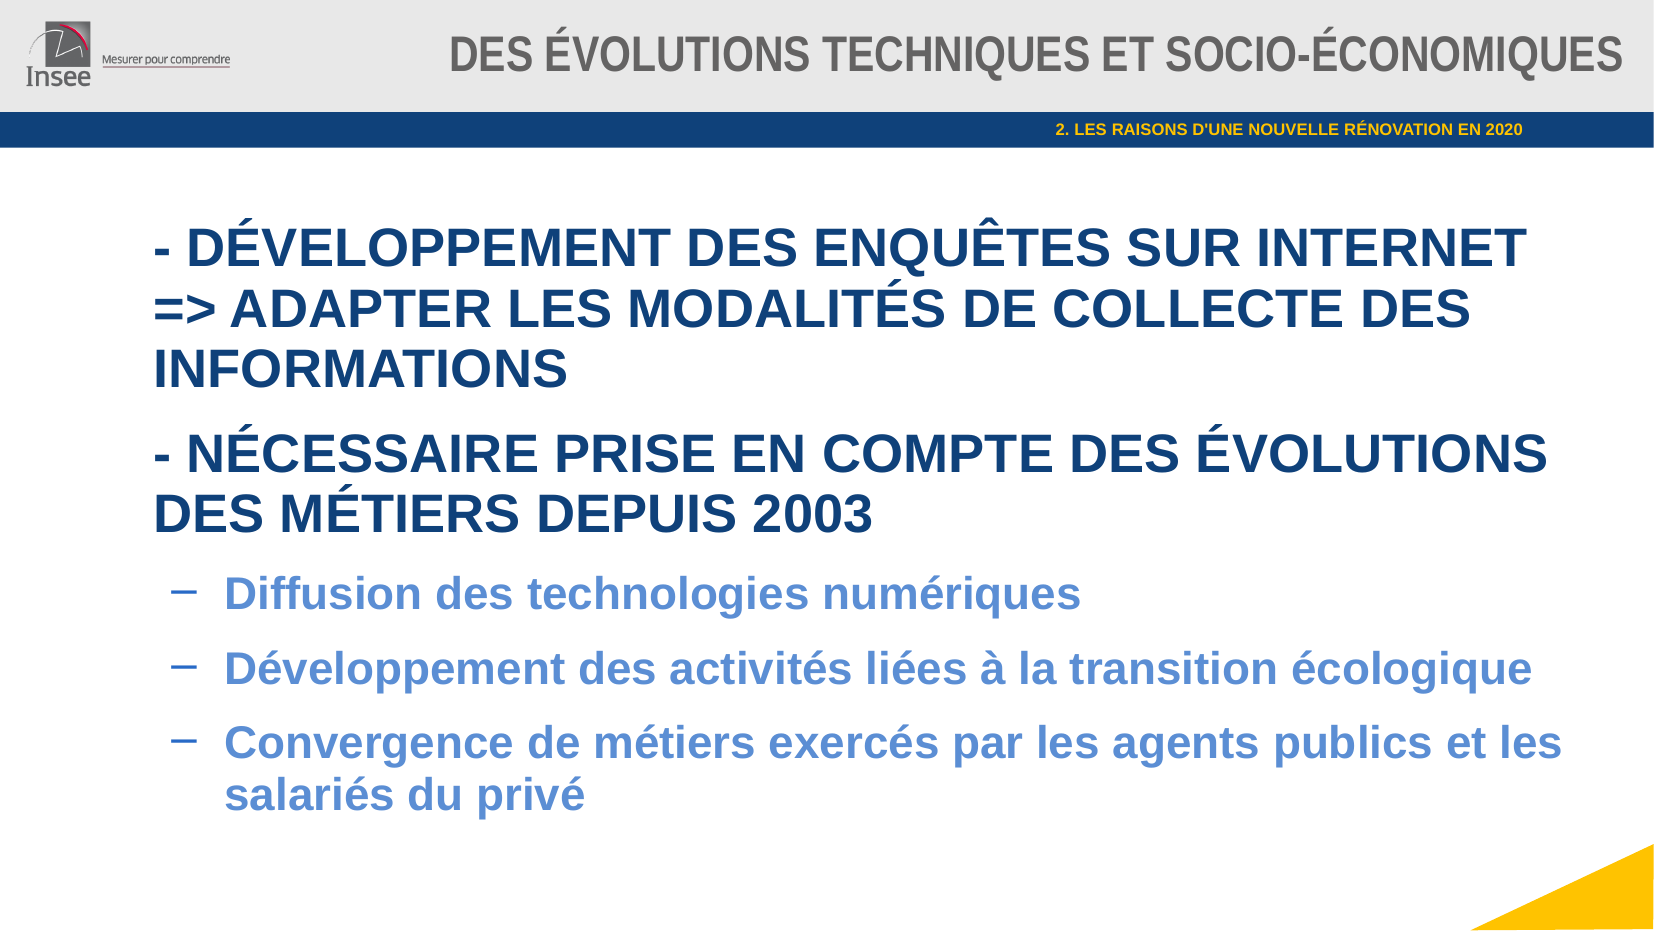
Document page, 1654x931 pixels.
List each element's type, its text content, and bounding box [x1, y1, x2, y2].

list - Développement des enquêtes sur internet => adapter les modalités de collecte des informations - nécessaire prise en compte des évolutions des métiers depuis 2003 Diffusion des technologies numériques Développement des activités liées à la transition écologique Convergence de métiers exercés par les agents publics et les salariés du privé [82, 217, 1571, 861]
picture [23, 0, 230, 89]
title Des évolutions techniques et socio-économiques [265, 0, 1625, 107]
